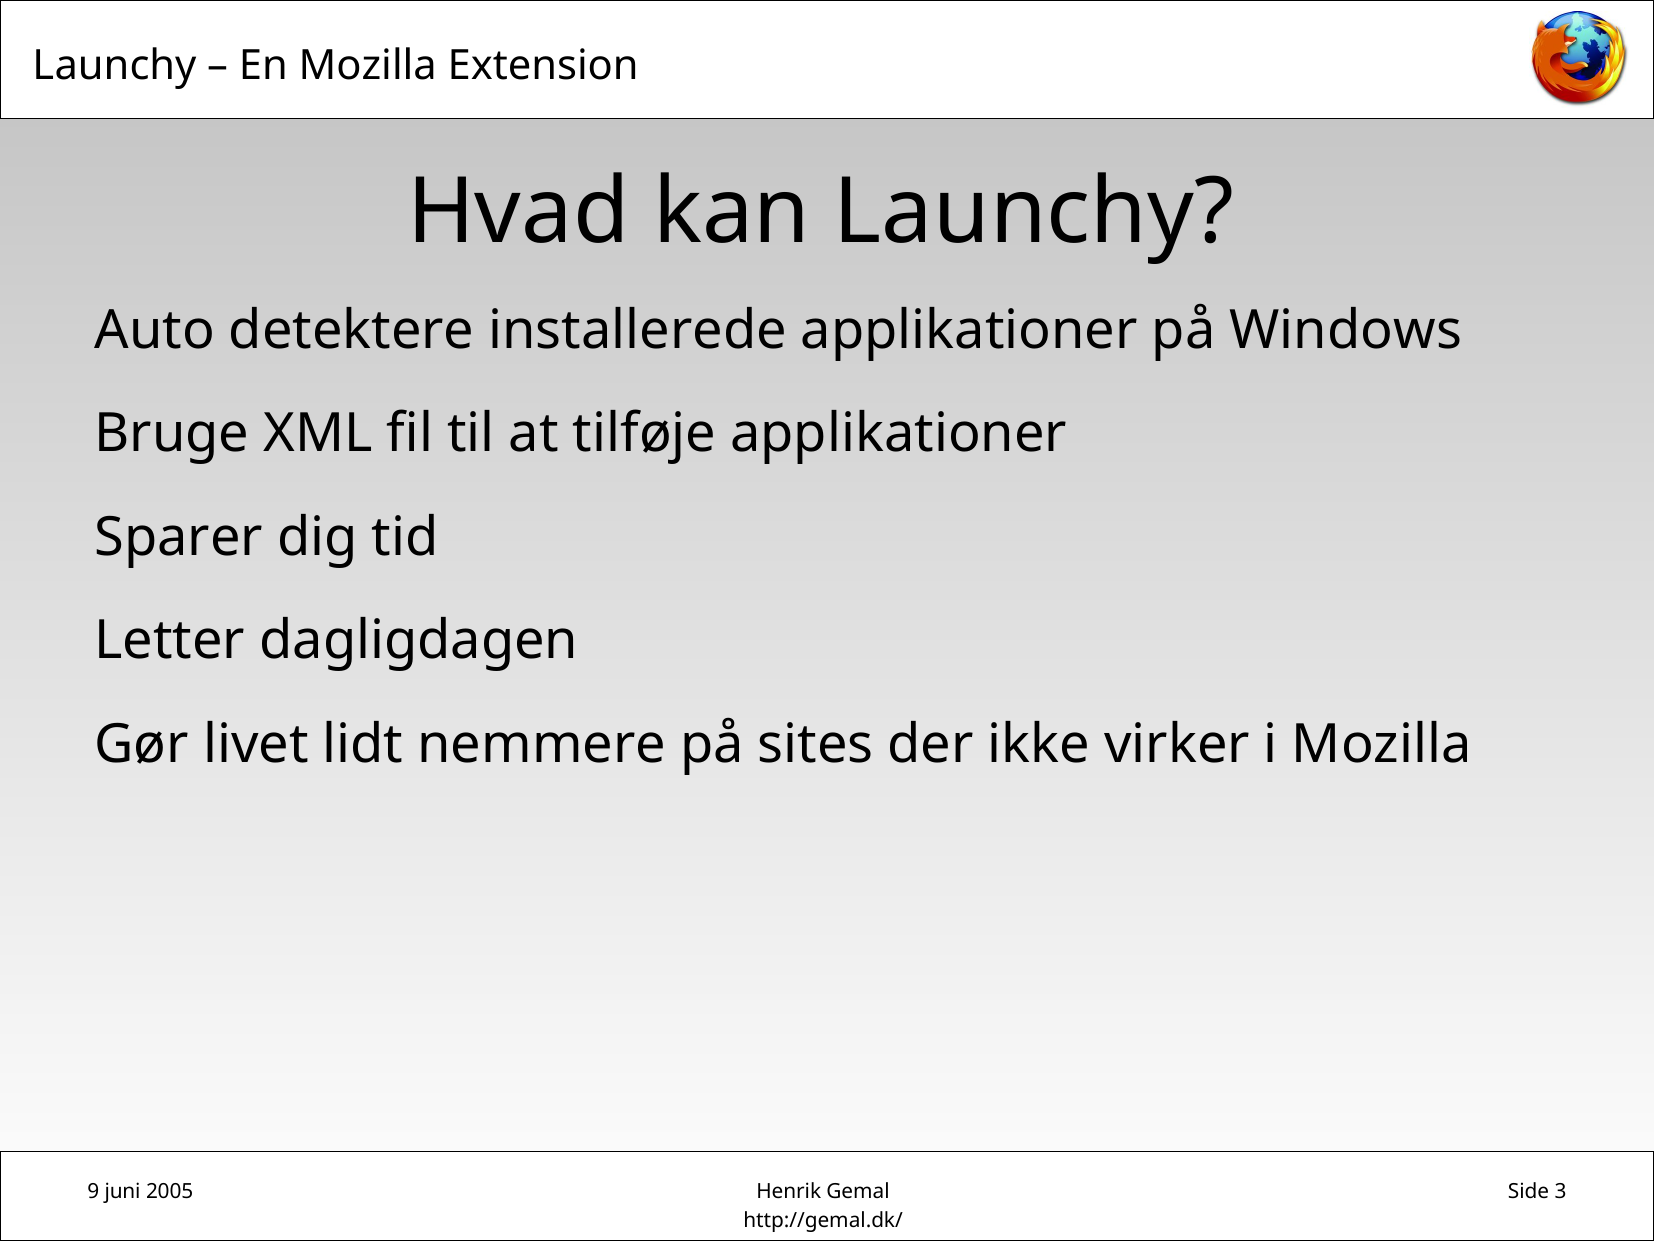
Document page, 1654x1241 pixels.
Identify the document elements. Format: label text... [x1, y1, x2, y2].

title Hvad kan Launchy? [76, 147, 1565, 267]
picture [1529, 11, 1630, 108]
list Auto detektere installerede applikationer på Windows Bruge XML fil til at tilføje applikationer Sparer dig tid Letter dagligdagen Gør livet lidt nemmere på sites der ikke virker i Mozilla [76, 290, 1565, 1004]
